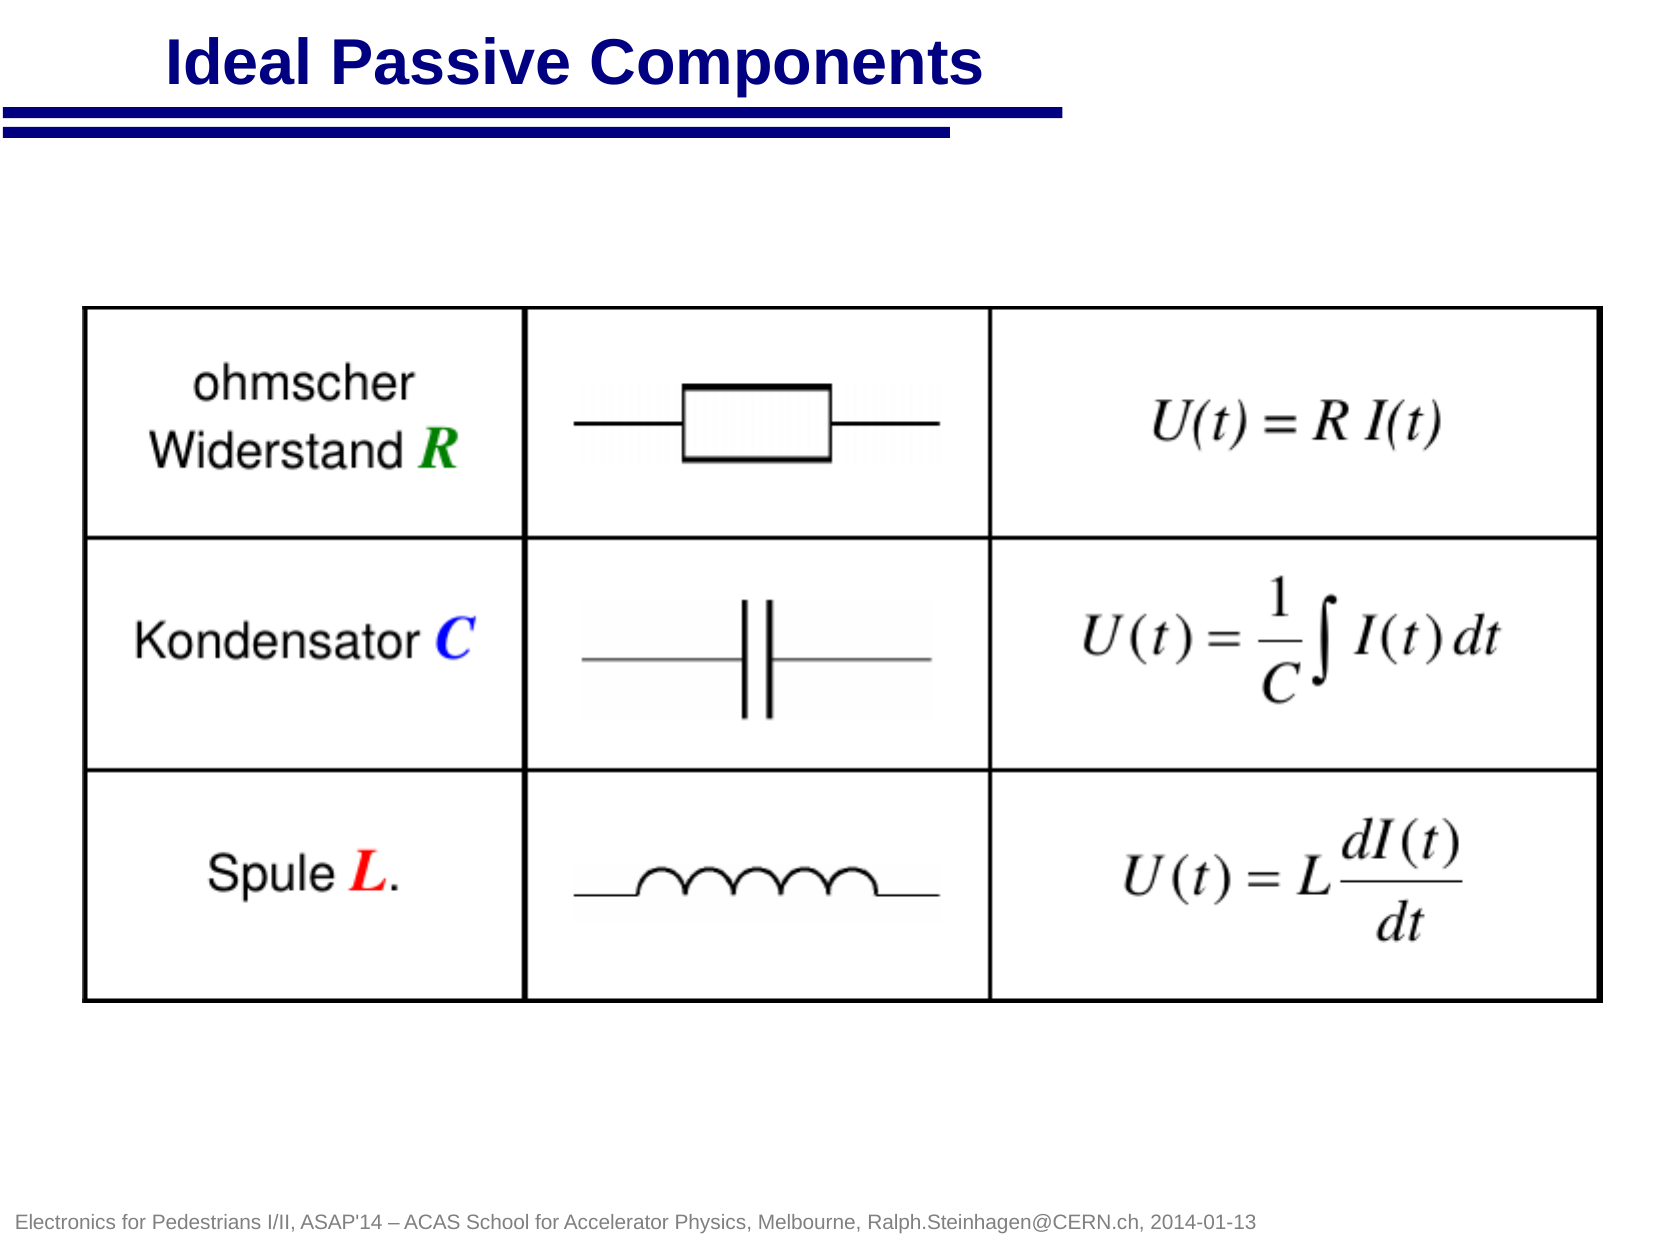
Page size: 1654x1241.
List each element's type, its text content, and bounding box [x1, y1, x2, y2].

picture [82, 306, 1603, 1003]
title Ideal Passive Components [165, 0, 1323, 124]
